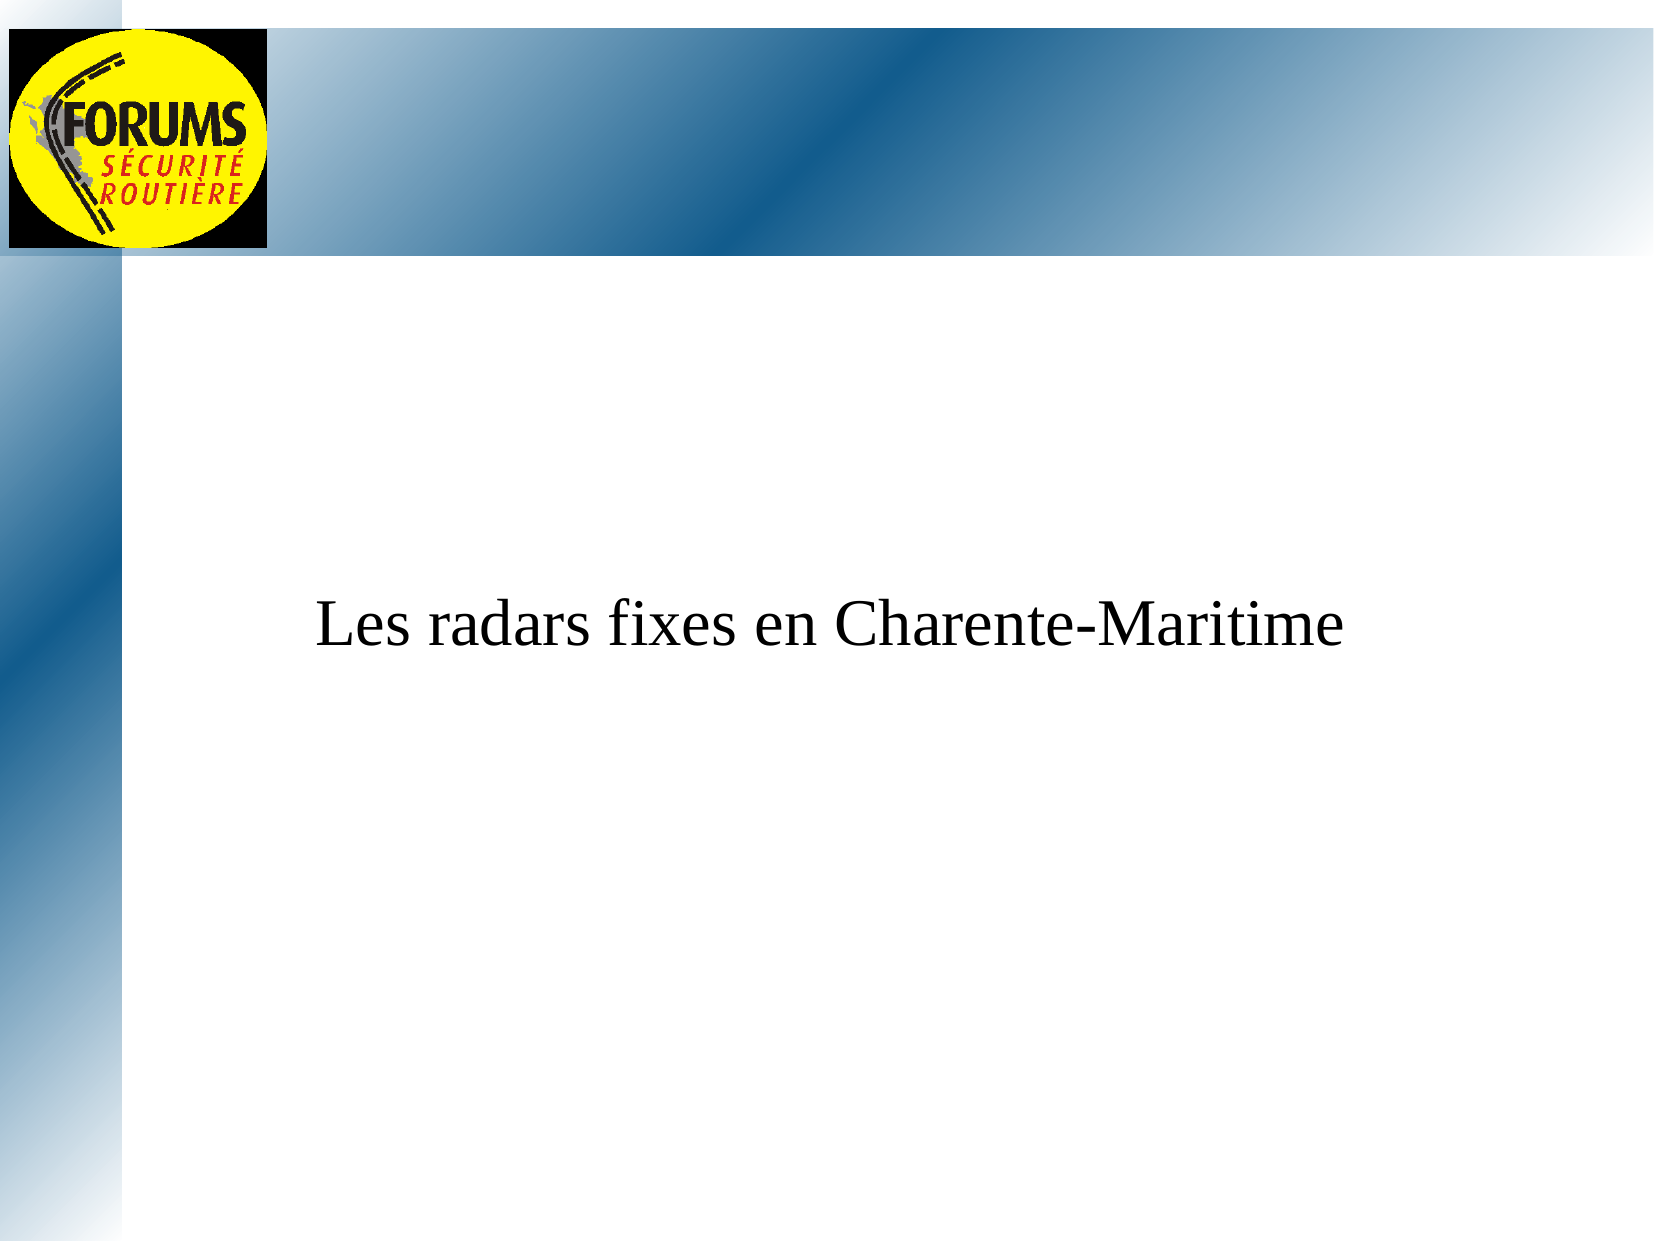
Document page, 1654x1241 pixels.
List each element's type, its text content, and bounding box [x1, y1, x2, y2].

subtitle Les radars fixes en Charente-Maritime [125, 79, 1538, 1166]
picture [9, 29, 267, 249]
